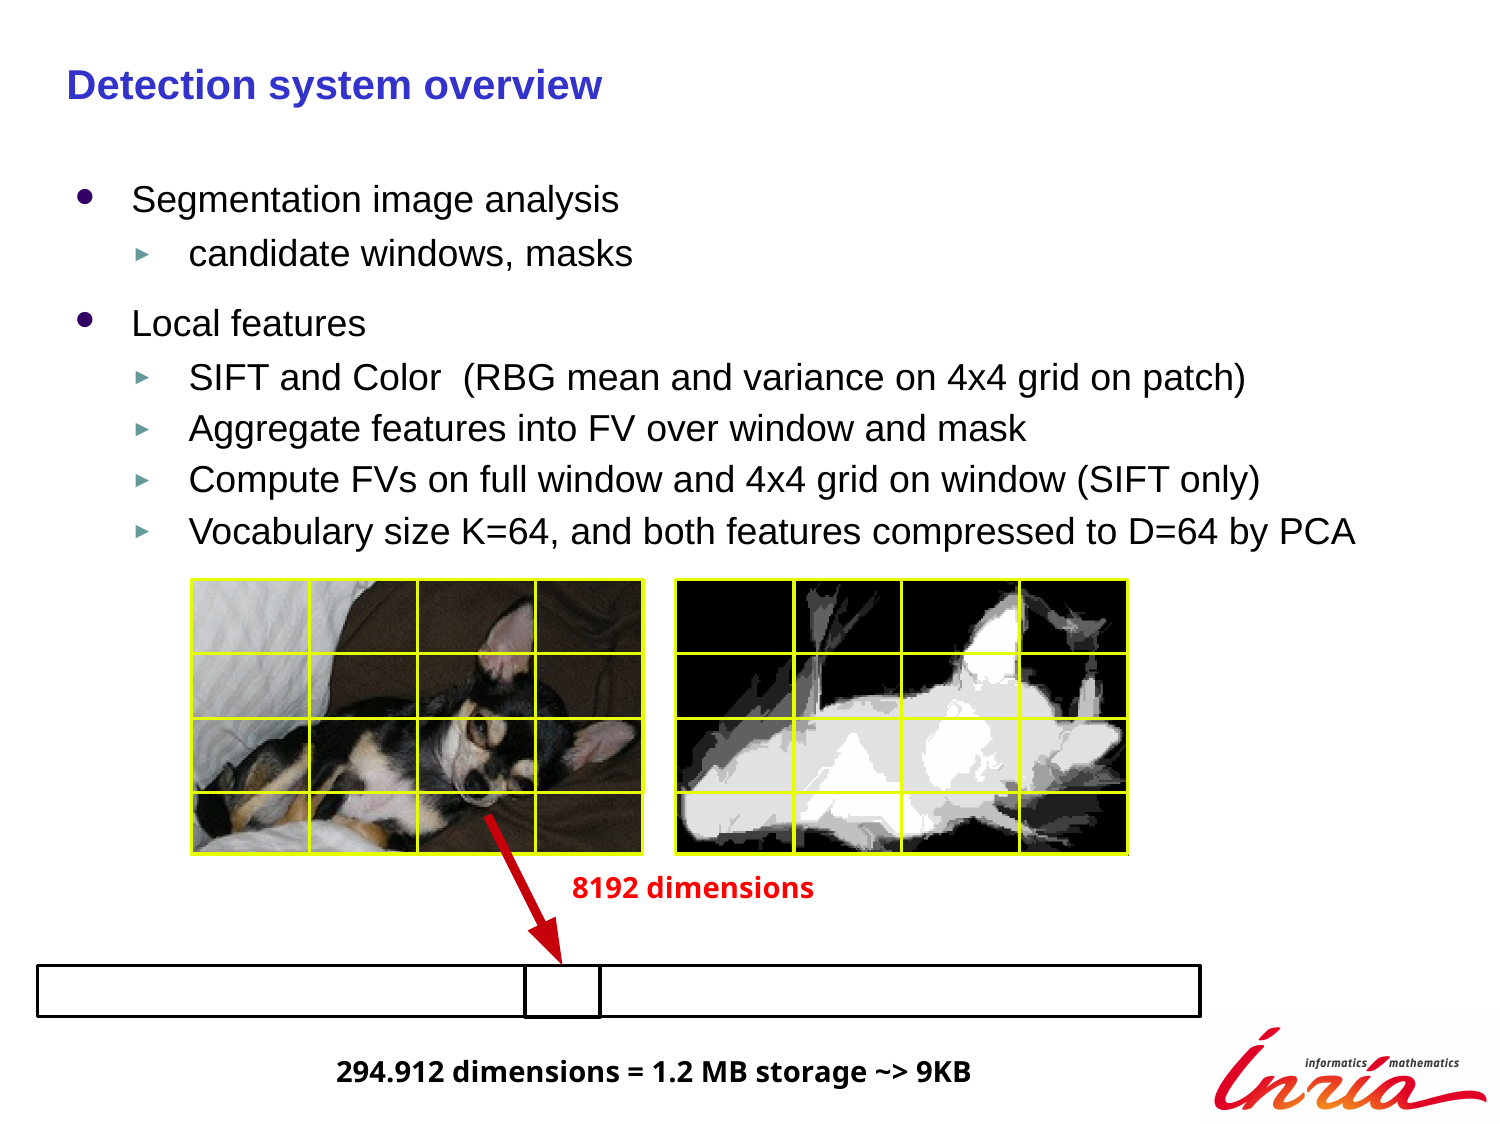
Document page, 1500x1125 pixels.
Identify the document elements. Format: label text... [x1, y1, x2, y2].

text_box 294.912 dimensions = 1.2 MB storage ~> 9KB [321, 1045, 1351, 1096]
picture [677, 794, 792, 852]
picture [677, 581, 792, 652]
picture [903, 655, 1018, 717]
picture [796, 720, 900, 791]
picture [537, 655, 641, 717]
picture [193, 581, 308, 652]
picture [1021, 581, 1126, 652]
picture [1021, 794, 1126, 852]
picture [311, 581, 416, 652]
picture [677, 655, 792, 717]
picture [419, 720, 534, 791]
picture [796, 655, 900, 717]
picture [1021, 720, 1126, 791]
picture [537, 720, 641, 791]
picture [193, 794, 308, 852]
picture [1021, 655, 1126, 717]
picture [193, 720, 308, 791]
picture [903, 794, 1018, 852]
picture [537, 581, 641, 652]
picture [537, 794, 641, 852]
picture [677, 720, 792, 791]
picture [796, 794, 900, 852]
title Detection system overview [51, 46, 1459, 123]
picture [903, 581, 1018, 652]
picture [311, 794, 416, 852]
picture [796, 581, 900, 652]
picture [1200, 1012, 1500, 1125]
picture [903, 720, 1018, 791]
picture [311, 720, 416, 791]
text_box 8192 dimensions [557, 862, 867, 913]
picture [419, 655, 534, 717]
picture [311, 655, 416, 717]
picture [419, 581, 534, 652]
list Segmentation image analysis candidate windows, masks Local features SIFT and Color (RBG mean and variance on 4x4 grid on patch) Aggregate features into FV over window and mask Compute FVs on full window and 4x4 grid on window (SIFT only) Vocabulary size K=64, and both features compressed to D=64 by PCA [75, 178, 1425, 971]
picture [419, 794, 534, 852]
picture [193, 655, 308, 717]
